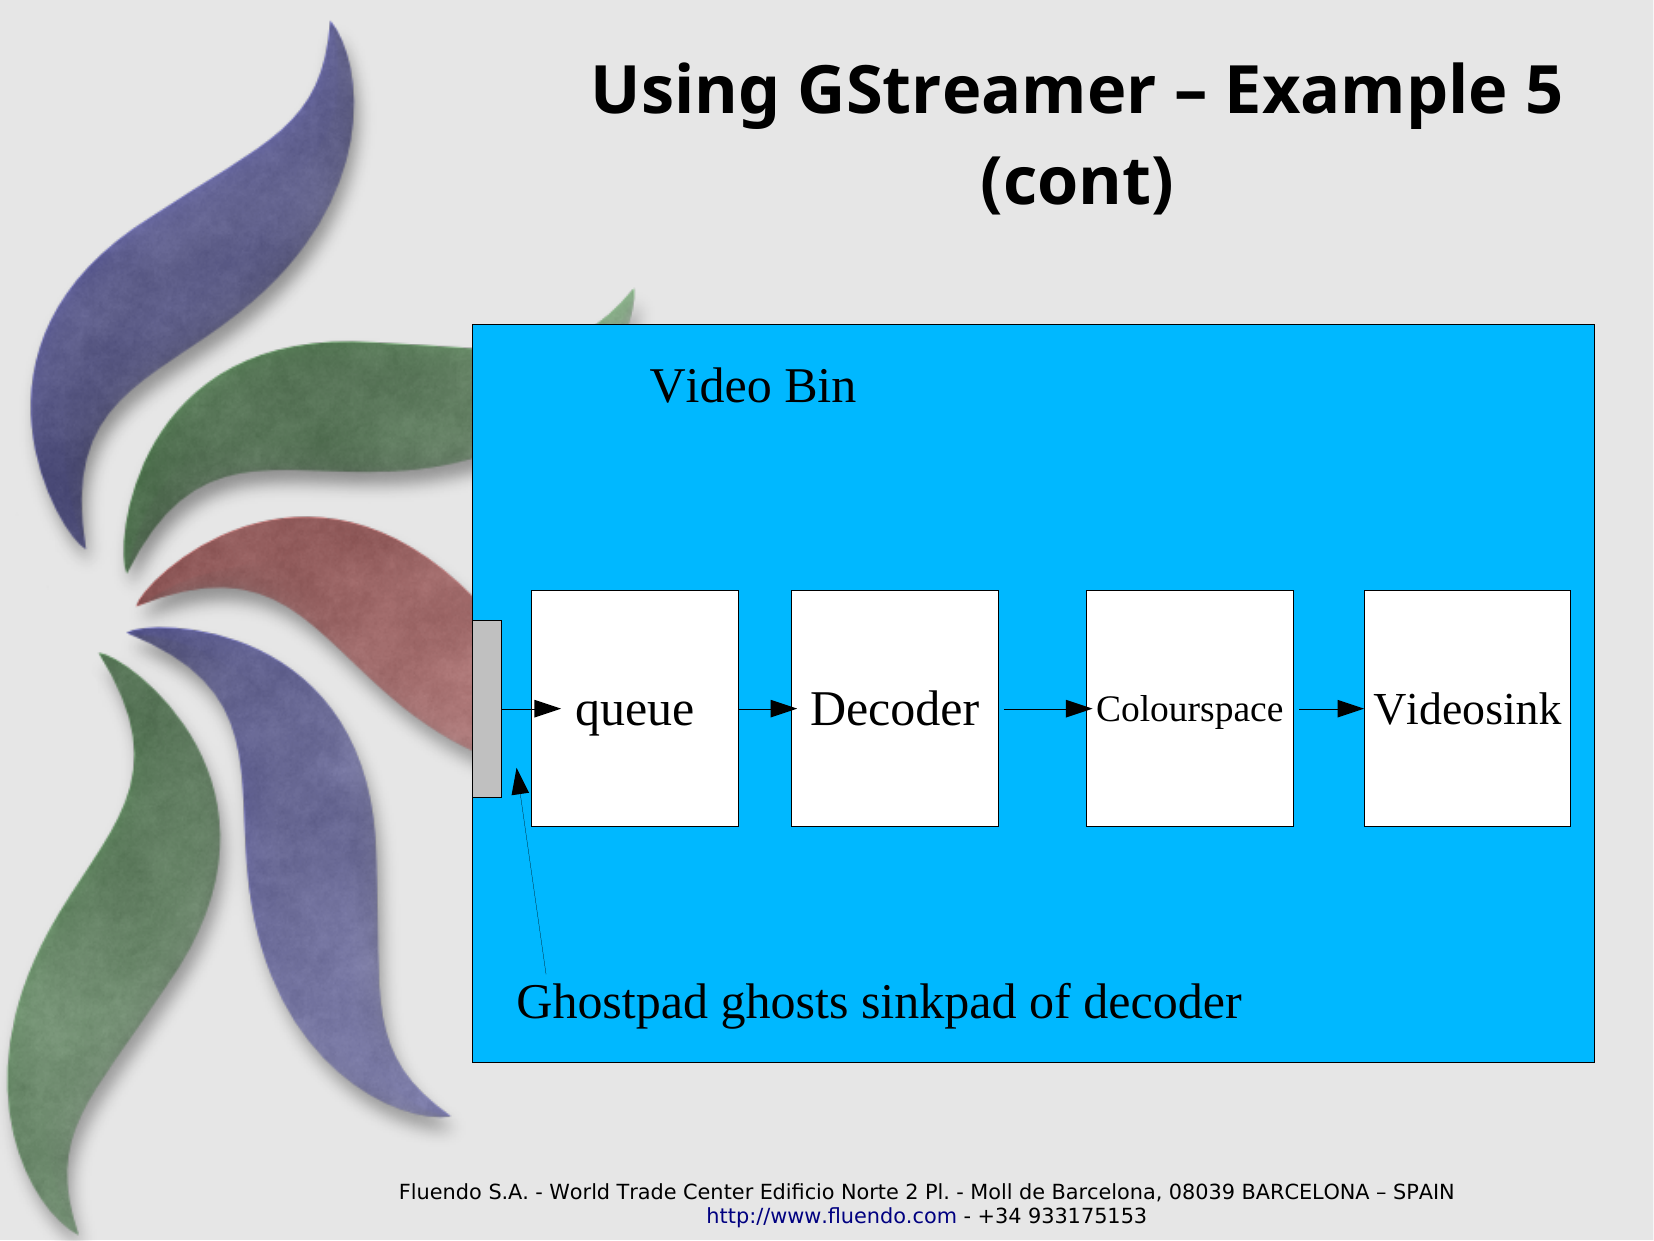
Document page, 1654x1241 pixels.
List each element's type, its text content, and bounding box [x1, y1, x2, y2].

text_box Decoder [791, 590, 999, 827]
text_box Ghostpad ghosts sinkpad of decoder [516, 974, 1243, 1035]
text_box Videosink [1364, 590, 1571, 827]
text_box queue [531, 590, 739, 827]
text_box [472, 324, 1595, 1063]
title Using GStreamer – Example 5 (cont) [561, 52, 1595, 214]
picture [0, 0, 711, 1241]
text_box Colourspace [1086, 590, 1294, 827]
text_box Video Bin [649, 358, 857, 419]
